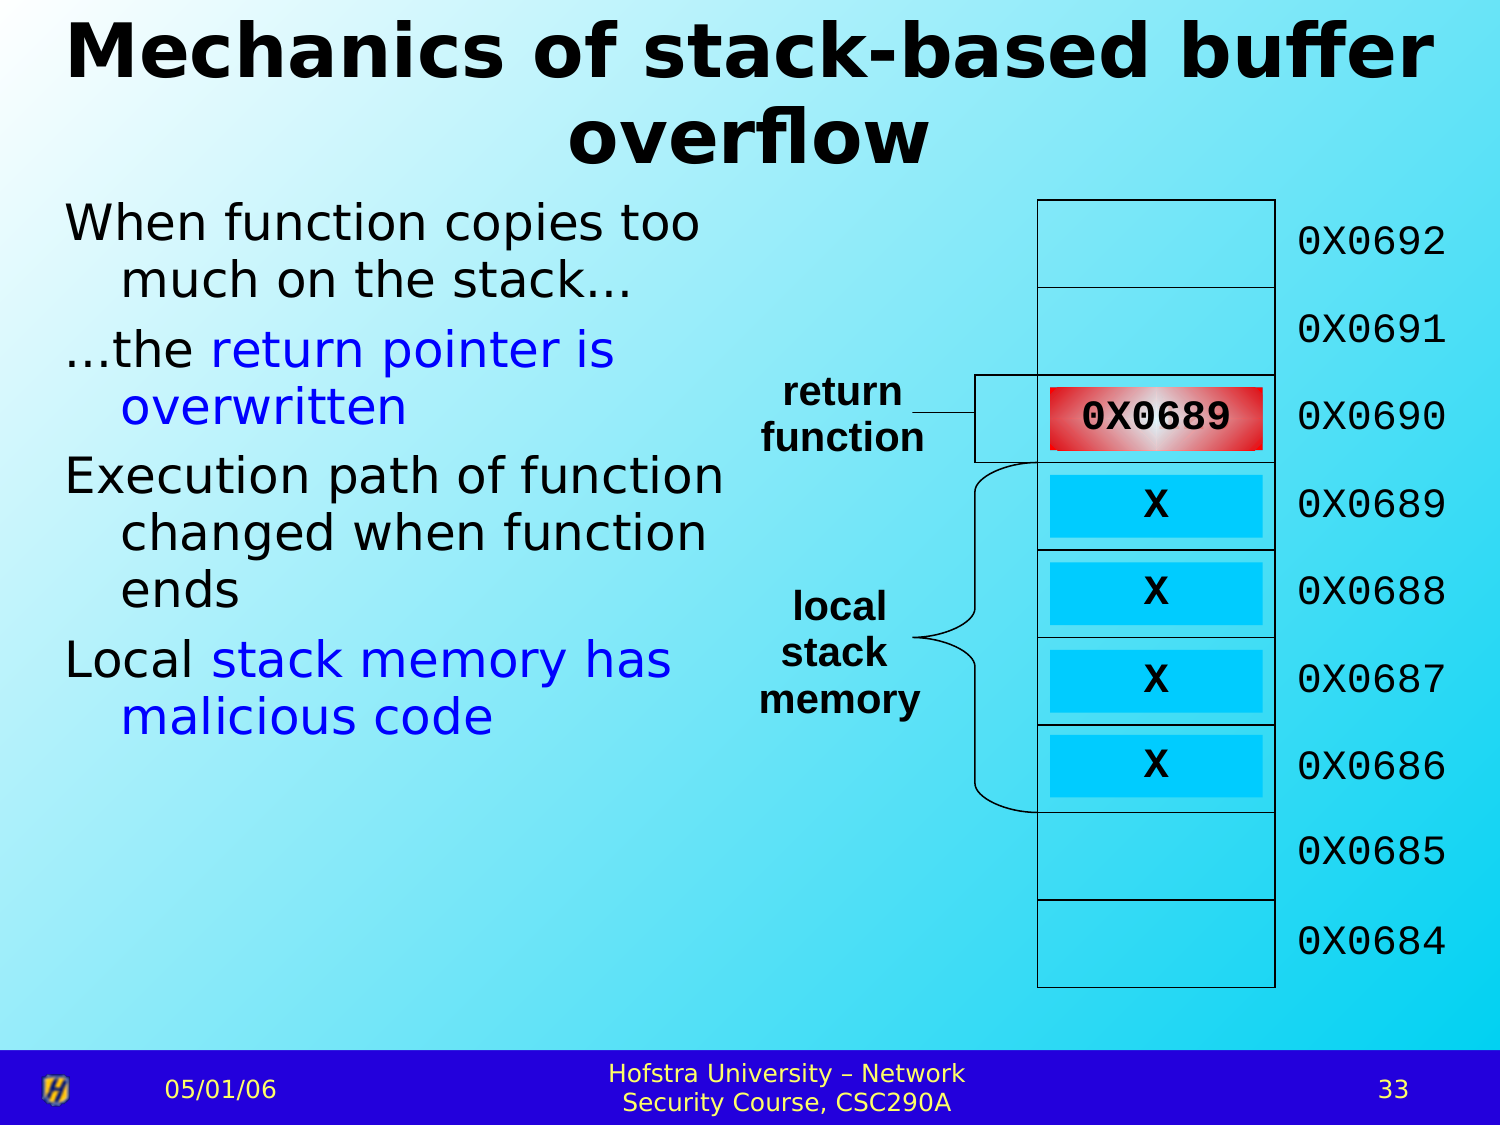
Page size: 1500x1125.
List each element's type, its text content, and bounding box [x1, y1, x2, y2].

text_box 0X0686 [1281, 737, 1463, 801]
list When function copies too much on the stack... ...the return pointer is overwritten Execution path of function changed when function ends Local stack memory has malicious code [49, 187, 763, 841]
text_box return function [737, 359, 949, 469]
text_box 0X0692 [1281, 212, 1463, 276]
text_box X [1050, 649, 1263, 713]
text_box 0X0687 [1281, 649, 1463, 713]
text_box 0X0689 [1281, 474, 1463, 538]
text_box 0X0691 [1281, 299, 1463, 363]
text_box X [1050, 734, 1263, 798]
picture [37, 1072, 76, 1110]
text_box local stack memory [737, 574, 943, 730]
text_box 0X0688 [1281, 562, 1463, 626]
title Mechanics of stack-based buffer overflow [0, 0, 1500, 189]
text_box 0X0689 [1050, 387, 1263, 451]
text_box 0X0684 [1281, 912, 1463, 976]
text_box 0X0685 [1281, 822, 1463, 886]
text_box X [1050, 562, 1263, 626]
text_box X [1050, 474, 1263, 538]
text_box 0X0690 [1281, 387, 1463, 451]
